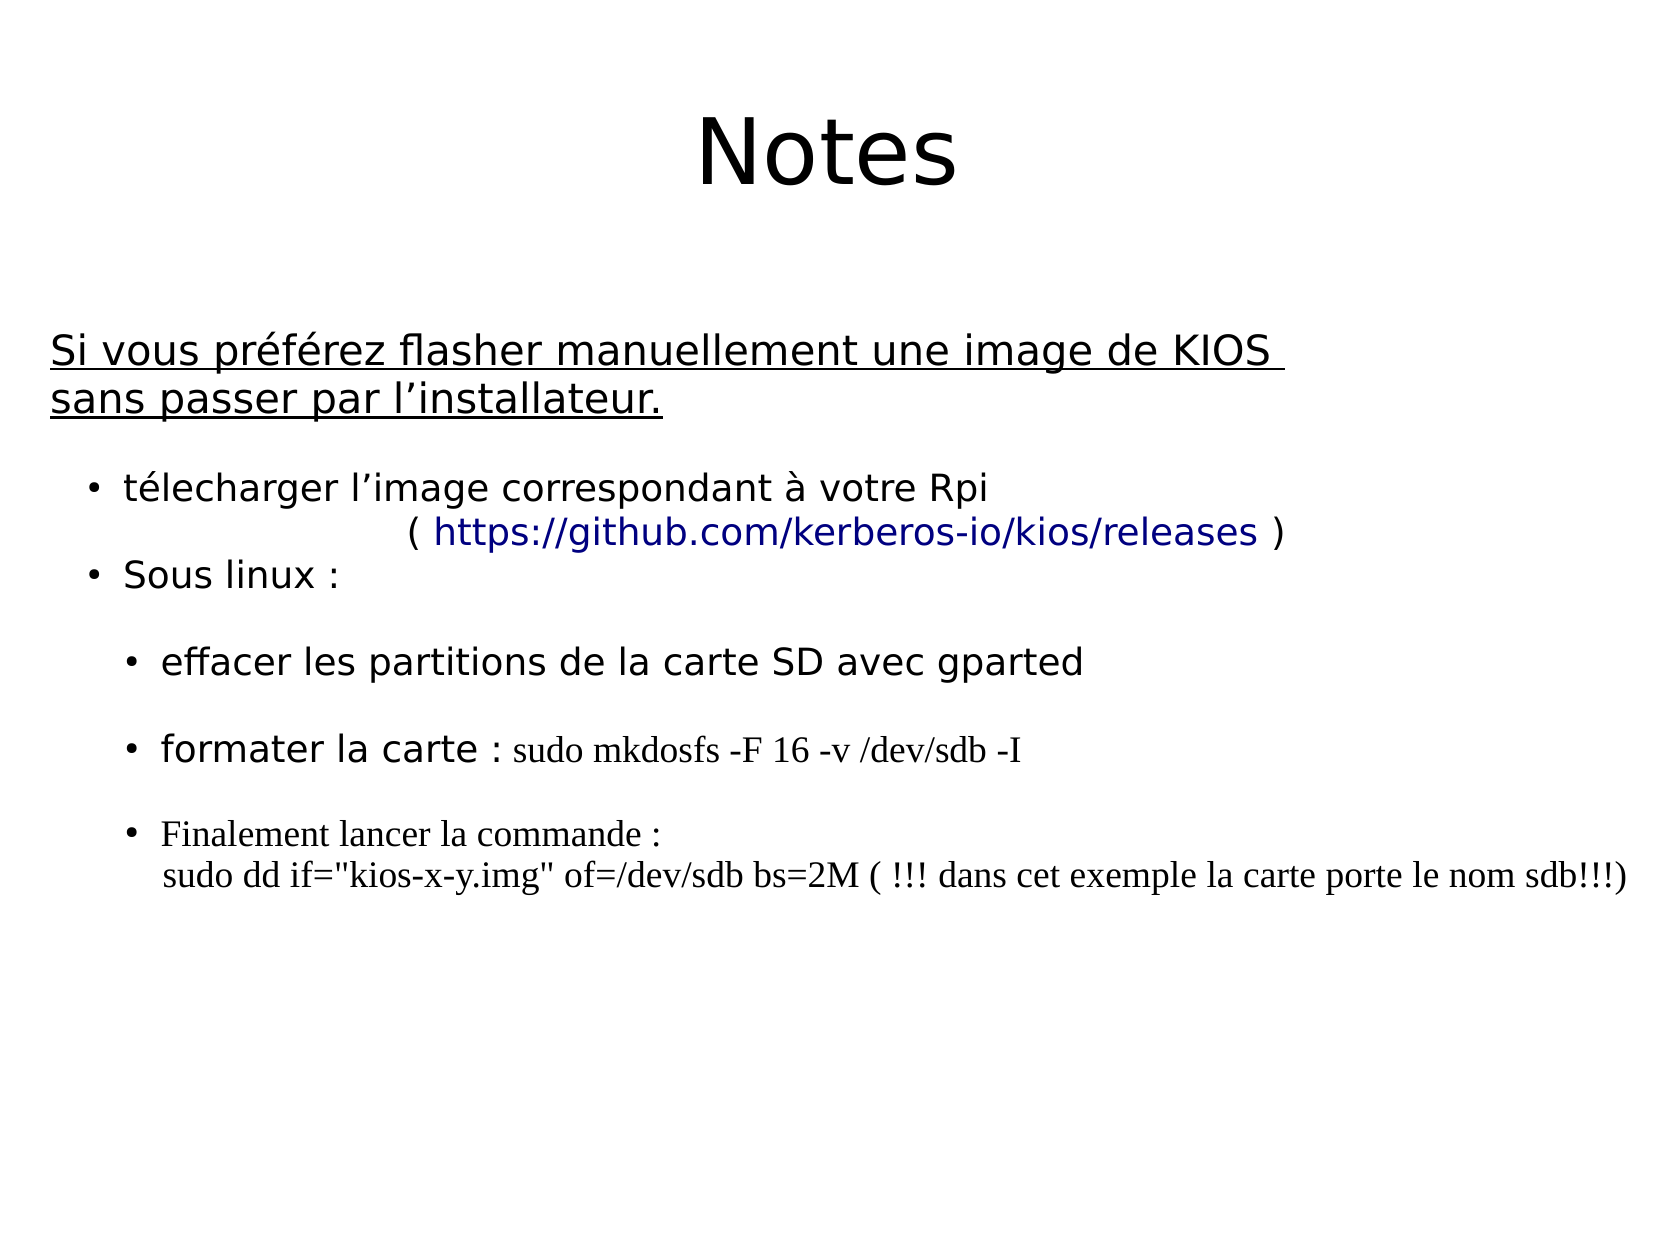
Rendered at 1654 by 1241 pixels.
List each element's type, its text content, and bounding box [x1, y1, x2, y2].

title Notes [82, 49, 1571, 257]
text_box Si vous préférez flasher manuellement une image de KIOS sans passer par l’installateur. télecharger l’image correspondant à votre Rpi ( https://github.com/kerberos-io/kios/releases ) Sous linux : effacer les partitions de la carte SD avec gparted formater la carte : sudo mkdosfs -F 16 -v /dev/sdb -I Finalement lancer la commande : sudo dd if="kios-x-y.img" of=/dev/sdb bs=2M ( !!! dans cet exemple la carte porte le nom sdb!!!) [35, 318, 1654, 981]
